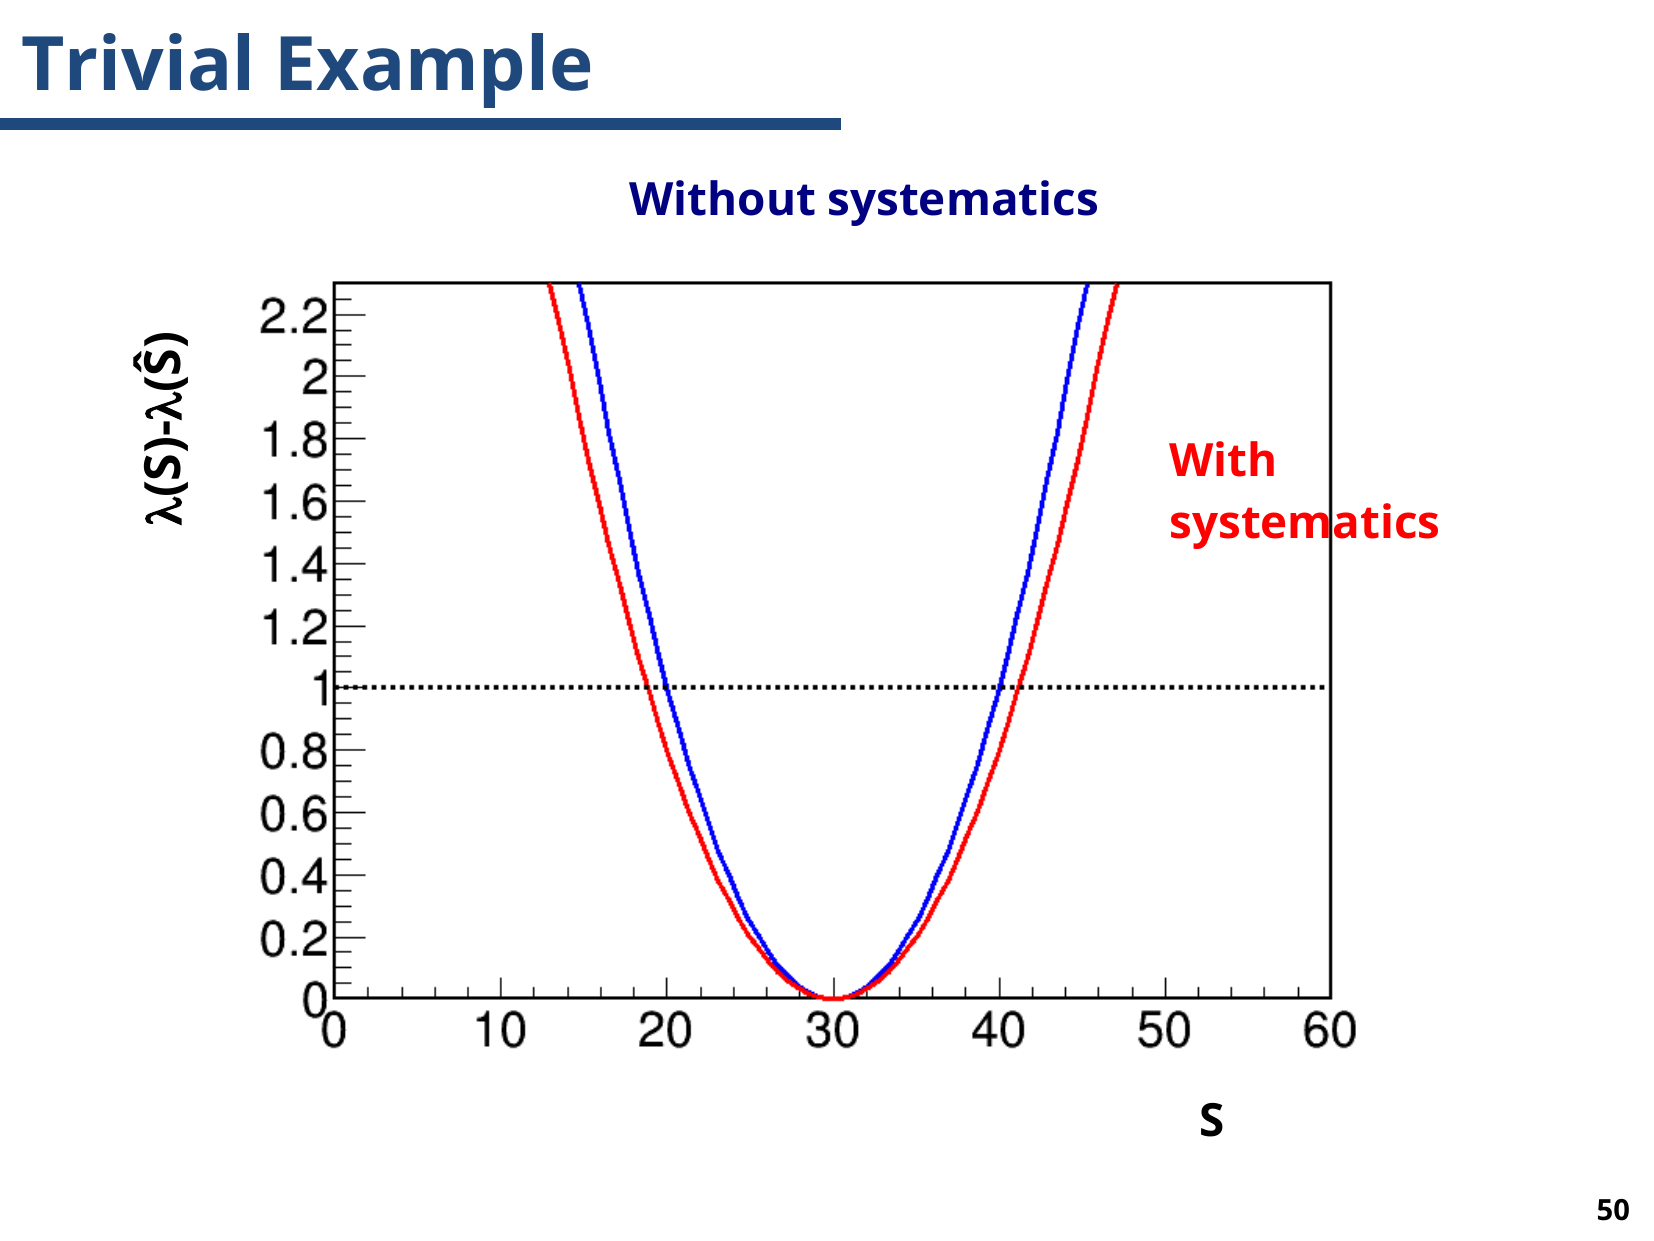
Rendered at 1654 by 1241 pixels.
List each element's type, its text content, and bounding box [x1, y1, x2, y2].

text_box l(S)-l(Ŝ) [120, 270, 213, 541]
text_box With systematics [1155, 420, 1561, 506]
text_box Without systematics [615, 158, 1126, 245]
picture [211, 194, 1456, 1089]
title Trivial Example [6, 7, 1606, 113]
text_box S [1185, 1080, 1366, 1166]
